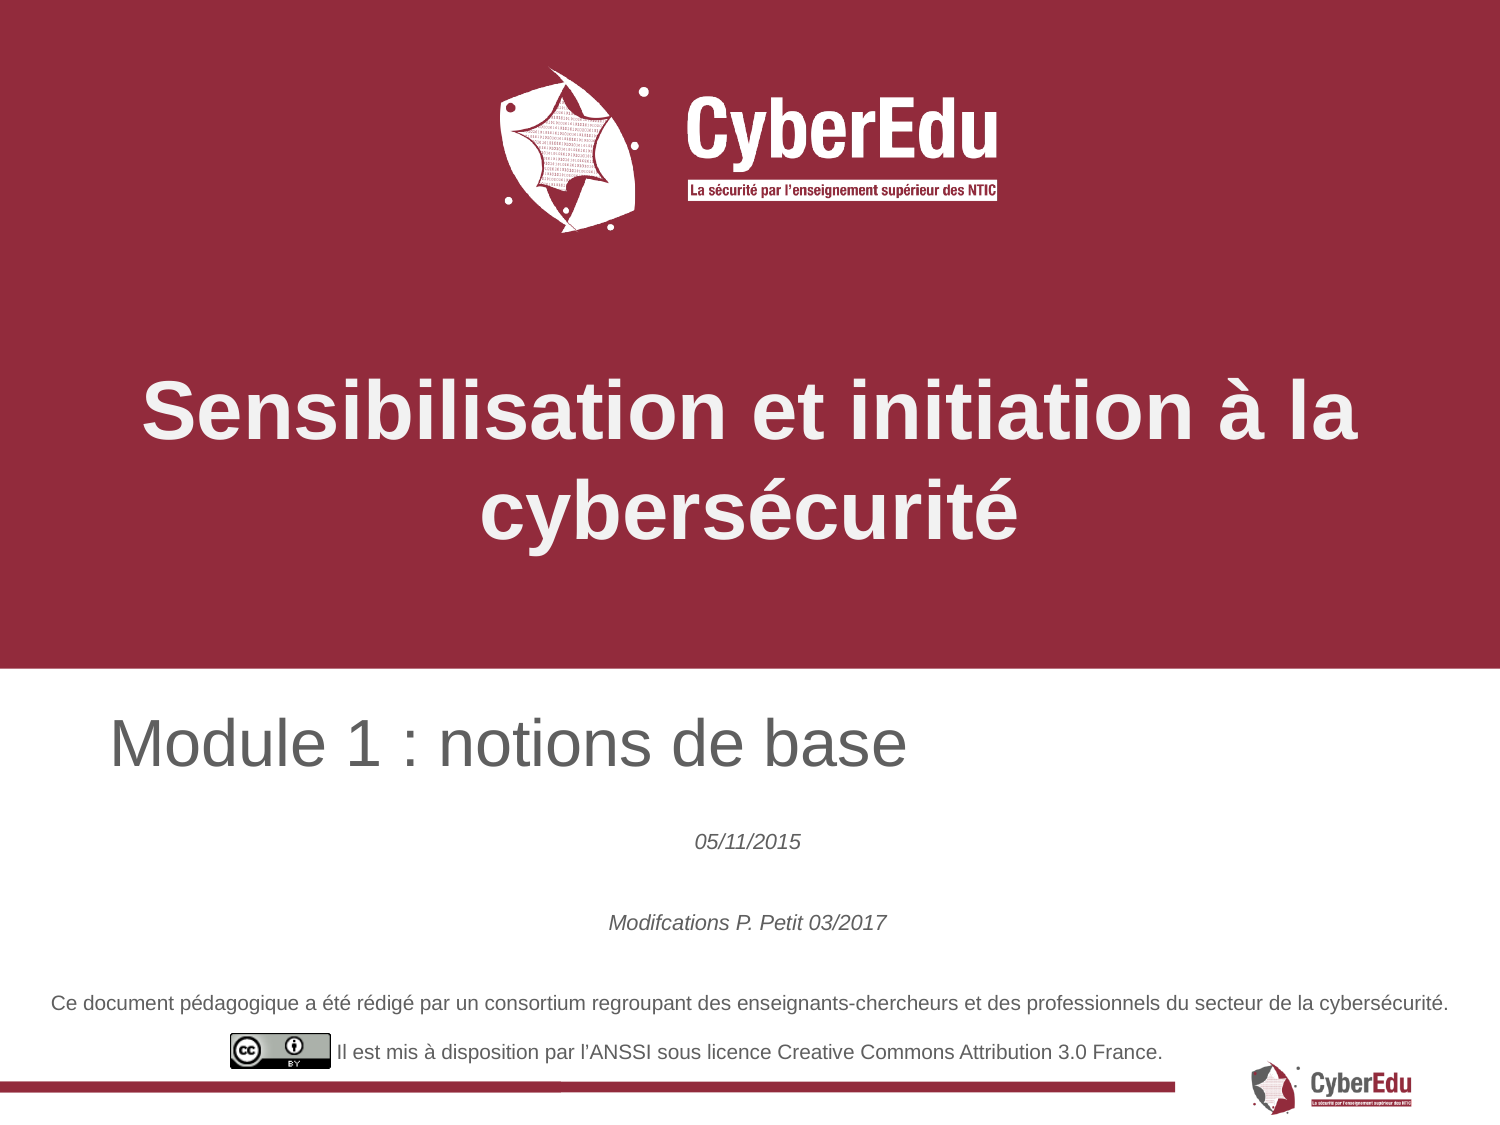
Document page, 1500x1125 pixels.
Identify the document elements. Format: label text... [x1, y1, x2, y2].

picture [1246, 1060, 1412, 1115]
subtitle Module 1 : notions de base [94, 692, 1406, 818]
picture [230, 1033, 331, 1069]
text_box Modifcations P. Petit 03/2017 [590, 897, 906, 945]
slide_number 05/11/2015 [590, 817, 906, 865]
picture [500, 66, 1000, 233]
title Sensibilisation et initiation à la cybersécurité [106, 290, 1394, 622]
